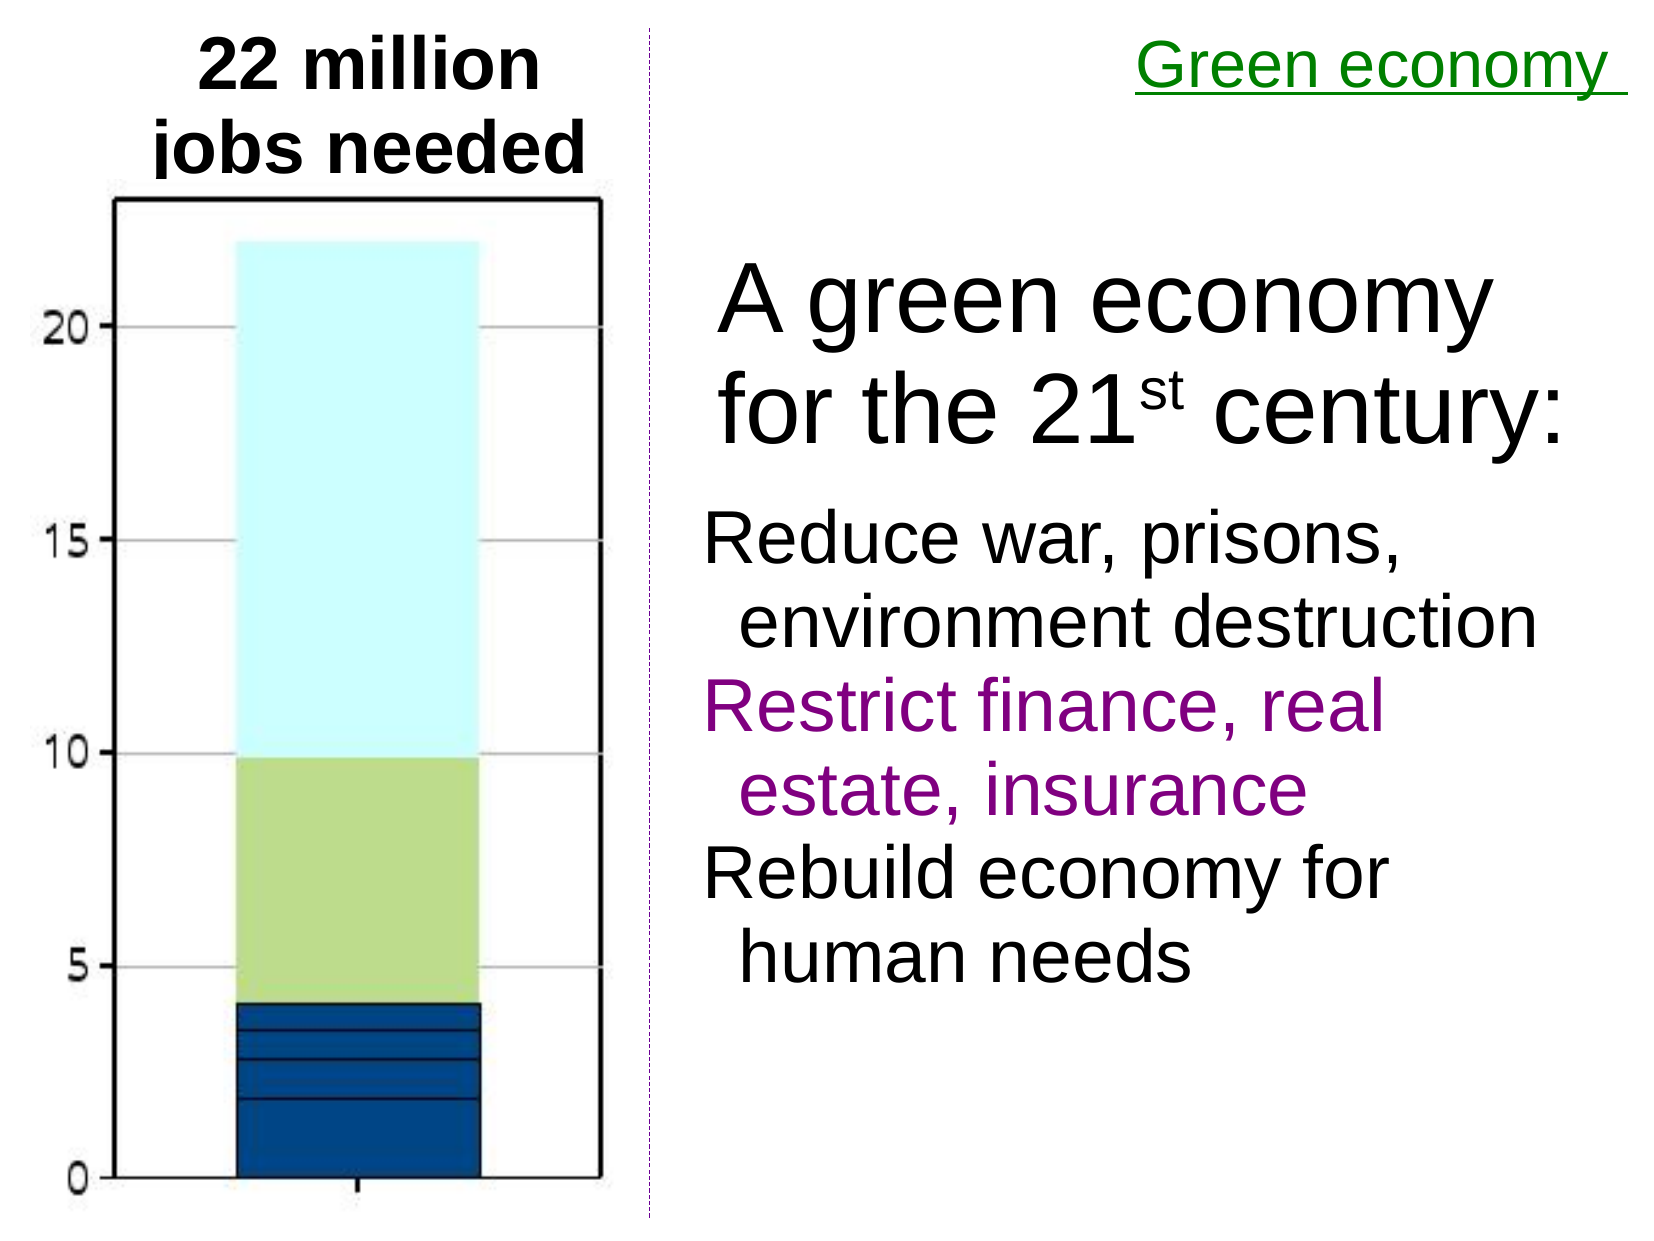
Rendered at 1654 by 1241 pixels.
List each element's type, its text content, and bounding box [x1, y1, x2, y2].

text_box Green economy [715, 19, 1643, 110]
text_box 22 million jobs needed [126, 13, 614, 179]
text_box A green economy for the 21st century: Reduce war, prisons, environment destruction Restrict finance, real estate, insurance Rebuild economy for human needs [687, 234, 1607, 1011]
picture [30, 179, 616, 1231]
